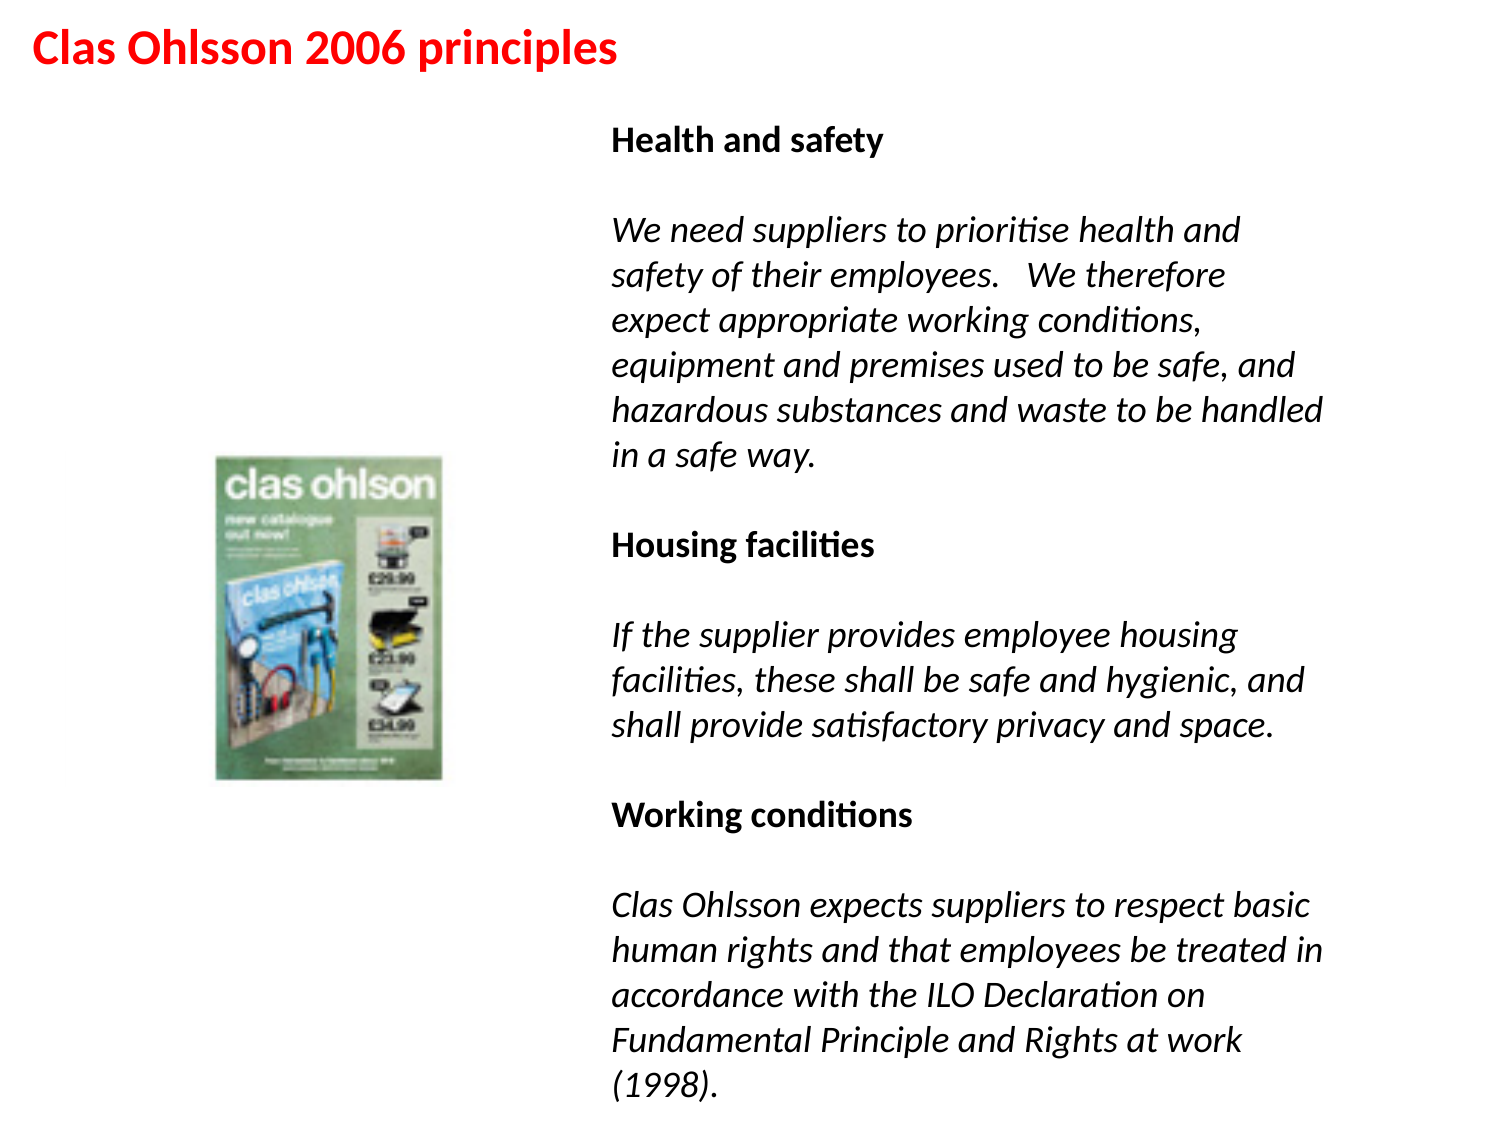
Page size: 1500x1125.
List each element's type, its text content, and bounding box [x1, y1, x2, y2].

text_box Health and safety We need suppliers to prioritise health and safety of their employees. We therefore expect appropriate working conditions, equipment and premises used to be safe, and hazardous substances and waste to be handled in a safe way. Housing facilities If the supplier provides employee housing facilities, these shall be safe and hygienic, and shall provide satisfactory privacy and space. Working conditions Clas Ohlsson expects suppliers to respect basic human rights and that employees be treated in accordance with the ILO Declaration on Fundamental Principle and Rights at work (1998). [596, 108, 1347, 1113]
picture [64, 451, 596, 787]
text_box Clas Ohlsson 2006 principles [17, 7, 798, 84]
